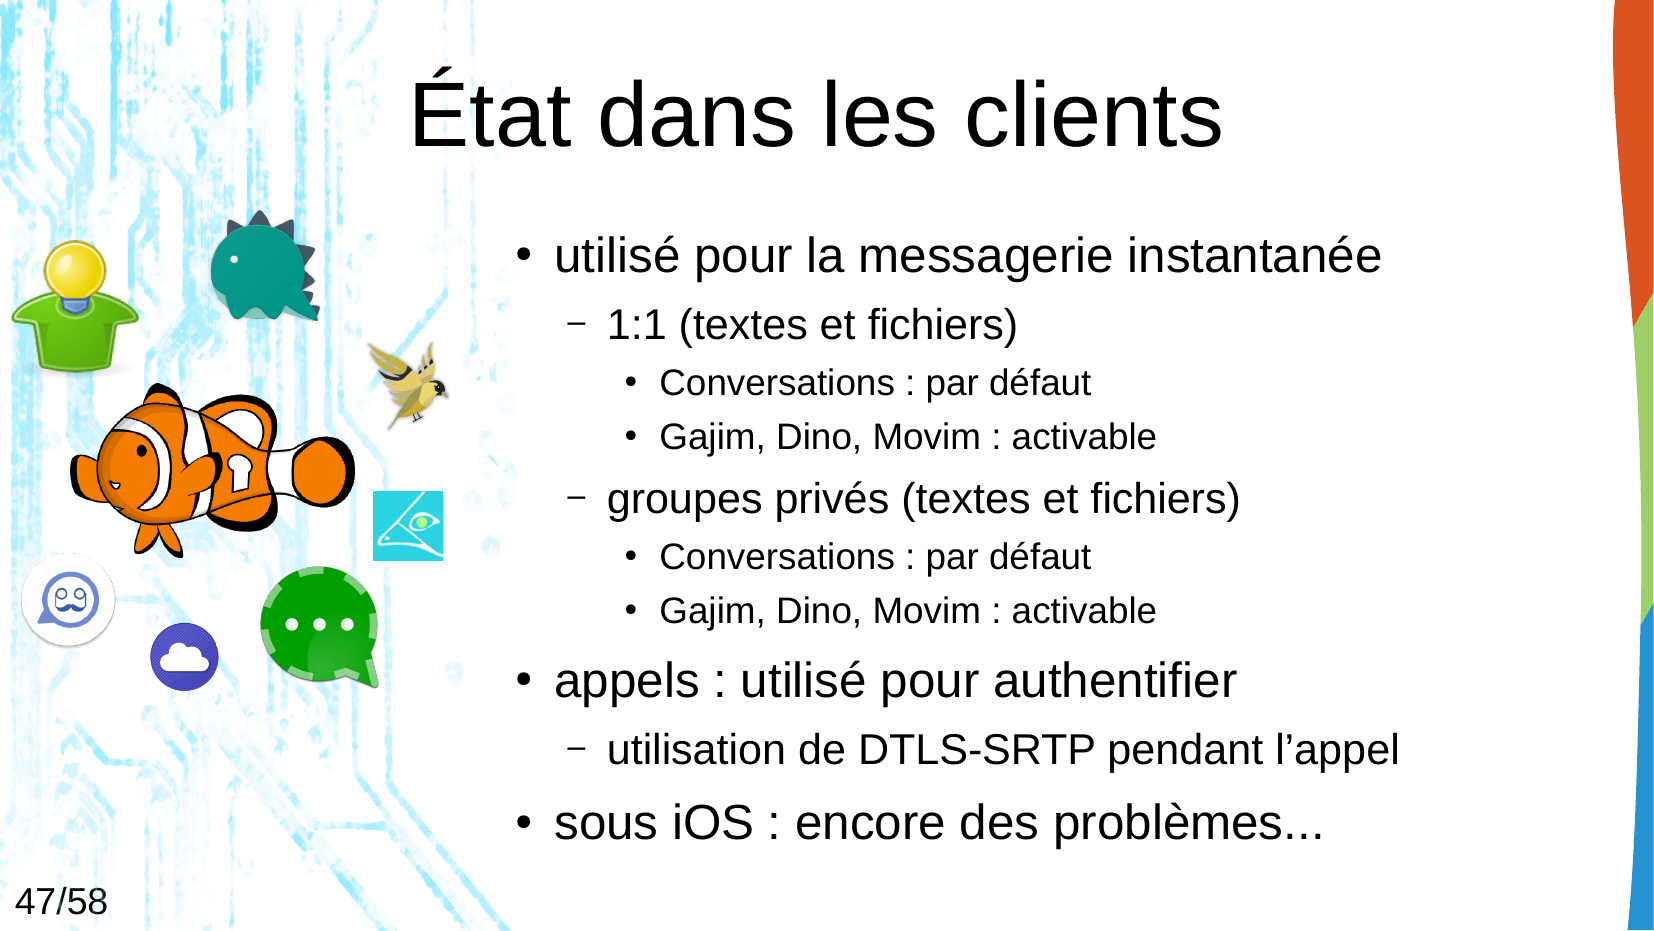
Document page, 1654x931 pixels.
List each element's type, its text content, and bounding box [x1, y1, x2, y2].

picture [0, 0, 517, 931]
title État dans les clients [104, 37, 1530, 193]
list utilisé pour la messagerie instantanée 1:1 (textes et fichiers) Conversations : par défaut Gajim, Dino, Movim : activable groupes privés (textes et fichiers) Conversations : par défaut Gajim, Dino, Movim : activable appels : utilisé pour authentifier utilisation de DTLS-SRTP pendant l’appel sous iOS : encore des problèmes... [501, 228, 1595, 857]
